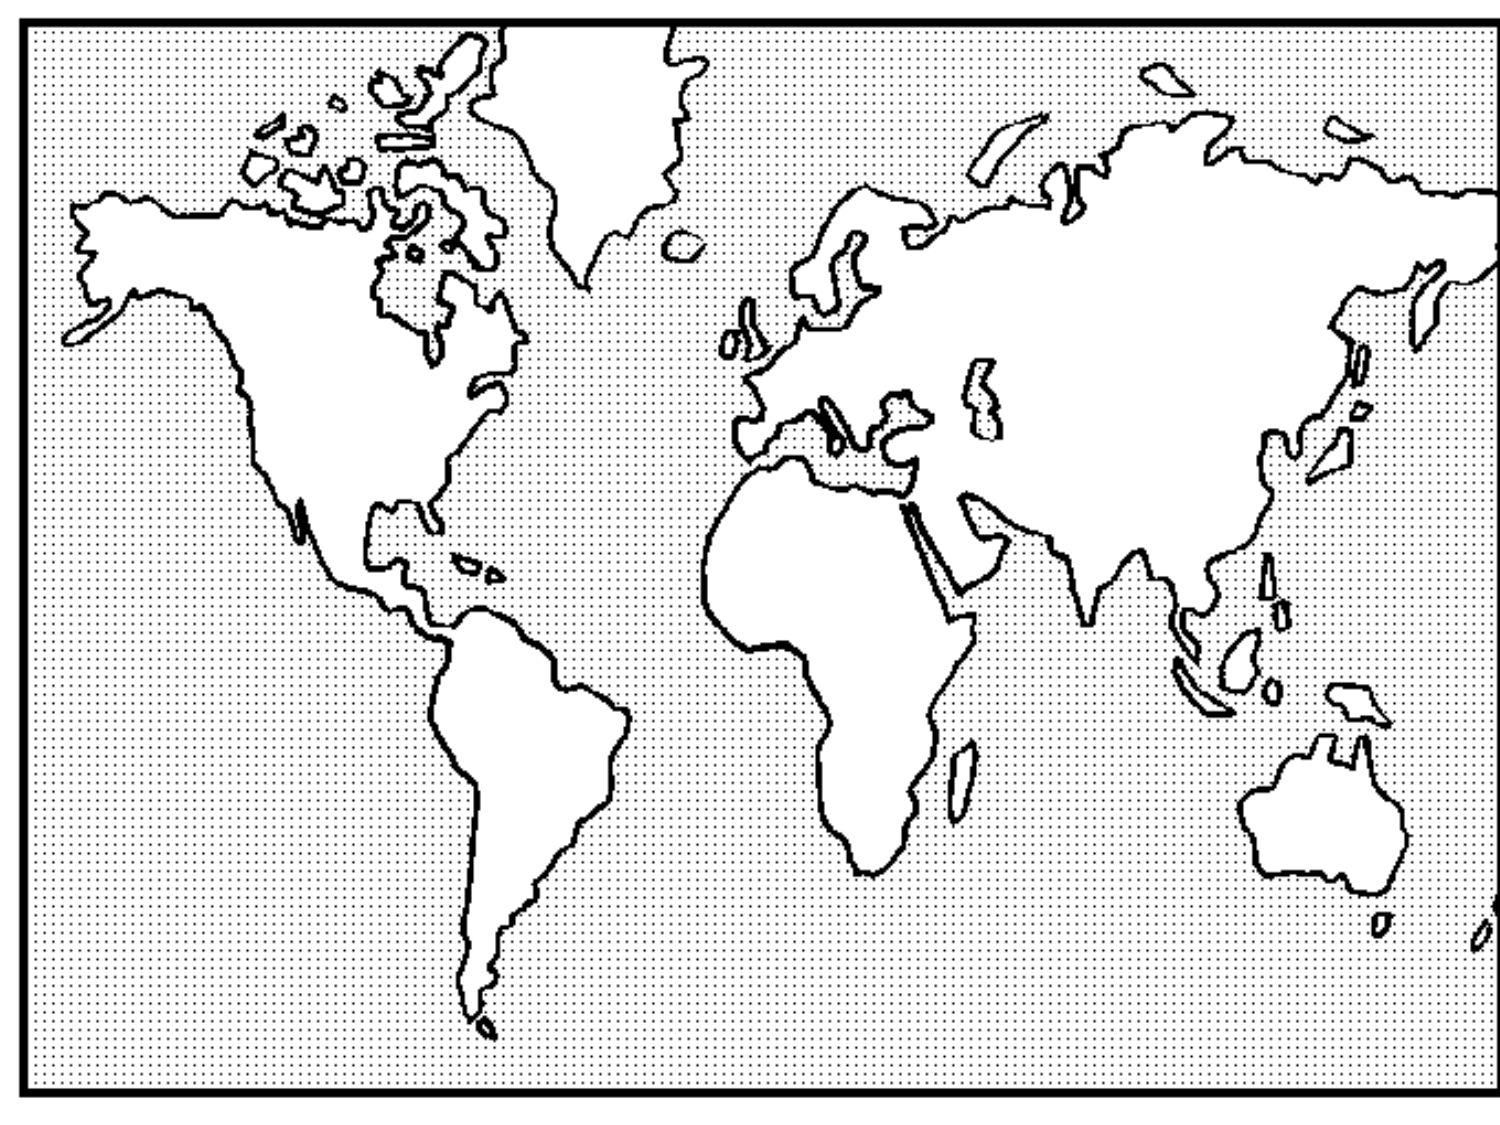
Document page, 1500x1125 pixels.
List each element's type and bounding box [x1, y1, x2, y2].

chart [0, 0, 1500, 1120]
